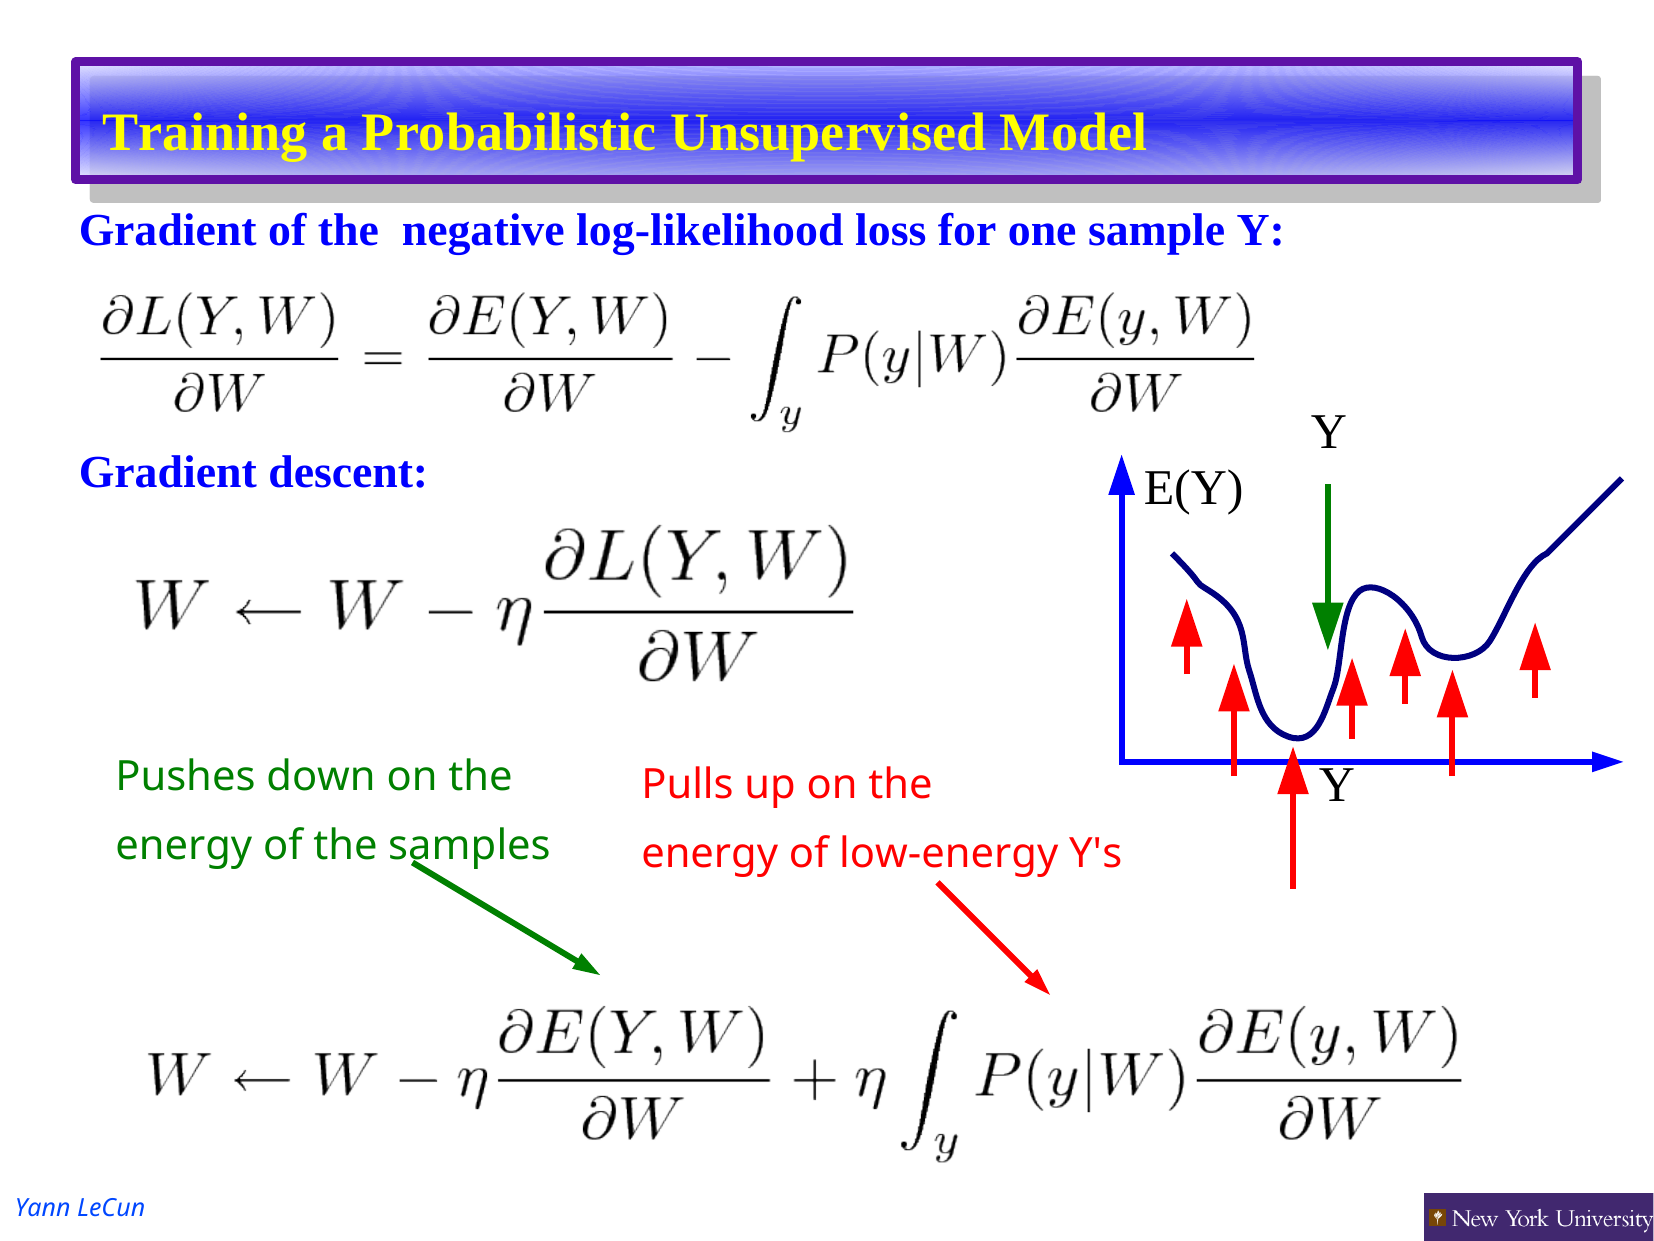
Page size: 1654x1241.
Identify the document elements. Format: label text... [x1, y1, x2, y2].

text_box Pulls up on the energy of low-energy Y's [638, 751, 1167, 871]
picture [142, 1000, 1468, 1169]
list Gradient descent: [78, 447, 1426, 532]
text_box Y [1316, 754, 1359, 830]
picture [1424, 1193, 1654, 1241]
picture [95, 287, 1260, 438]
list Gradient of the negative log-likelihood loss for one sample Y: [78, 205, 1426, 290]
text_box Pushes down on the energy of the samples [112, 743, 587, 863]
text_box Y [1307, 400, 1351, 447]
title Training a Probabilistic Unsupervised Model [75, 61, 1578, 180]
picture [128, 532, 861, 689]
